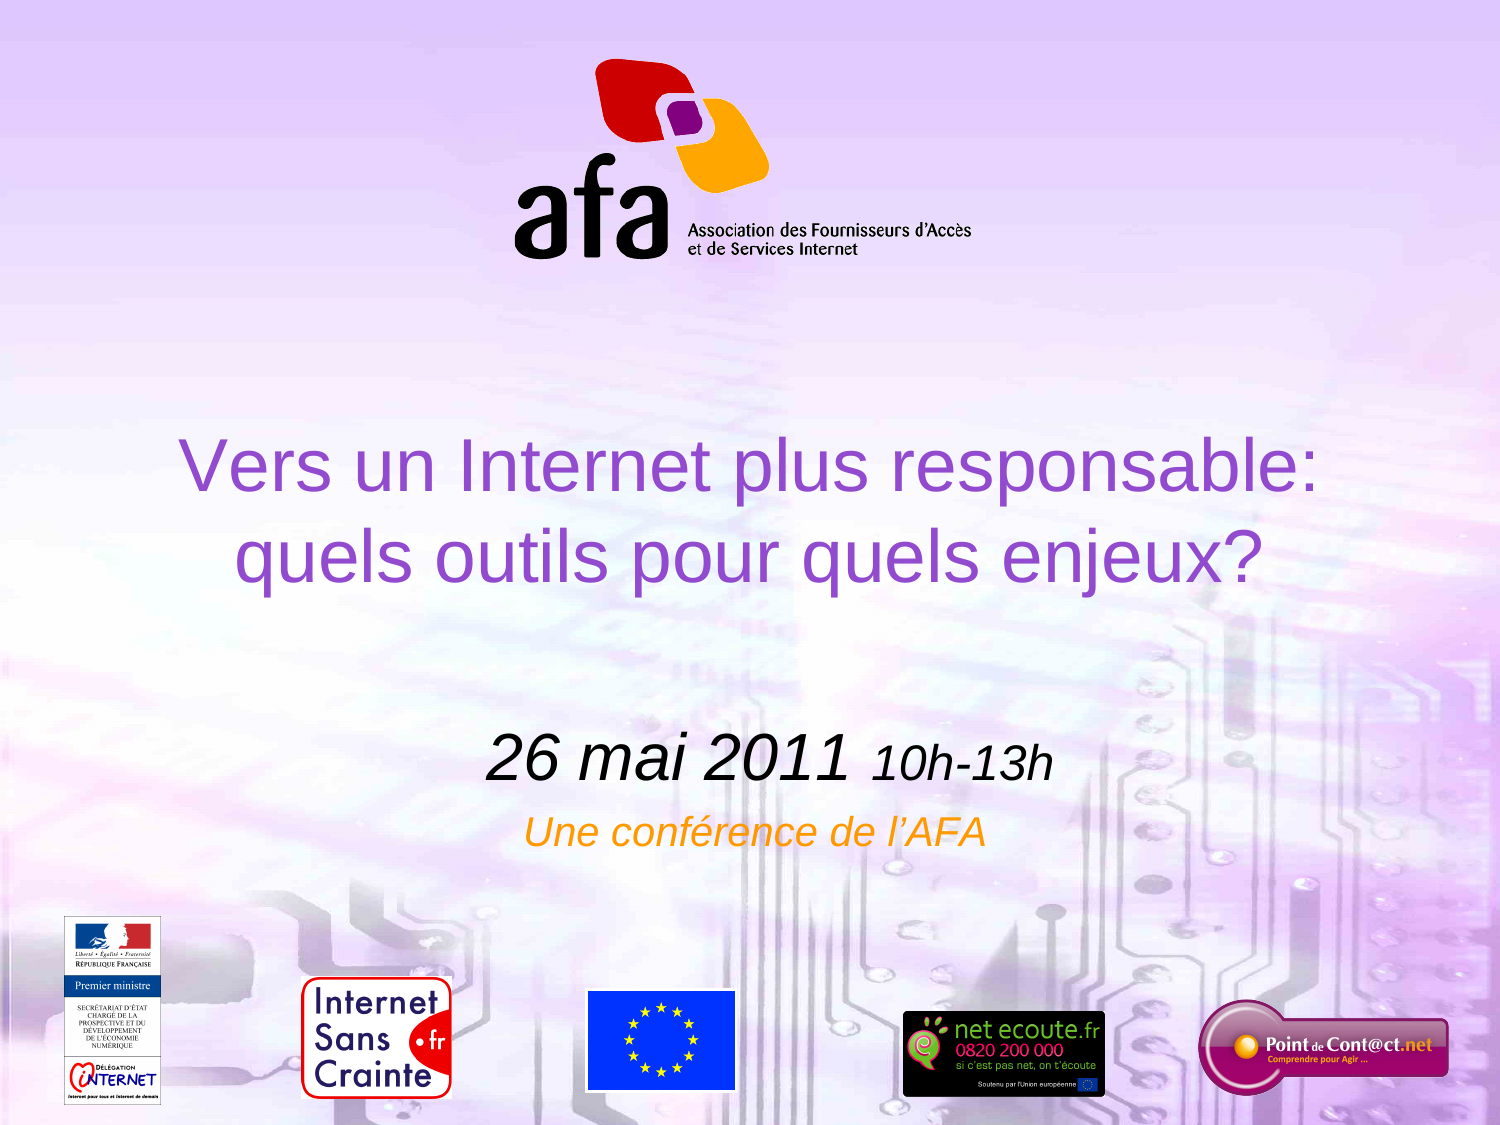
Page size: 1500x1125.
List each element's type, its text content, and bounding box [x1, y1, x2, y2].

subtitle 26 mai 2011 10h-13h Une conférence de l’AFA [230, 704, 1281, 1102]
picture [0, 0, 1500, 1125]
title Vers un Internet plus responsable: quels outils pour quels enjeux? [112, 385, 1388, 627]
